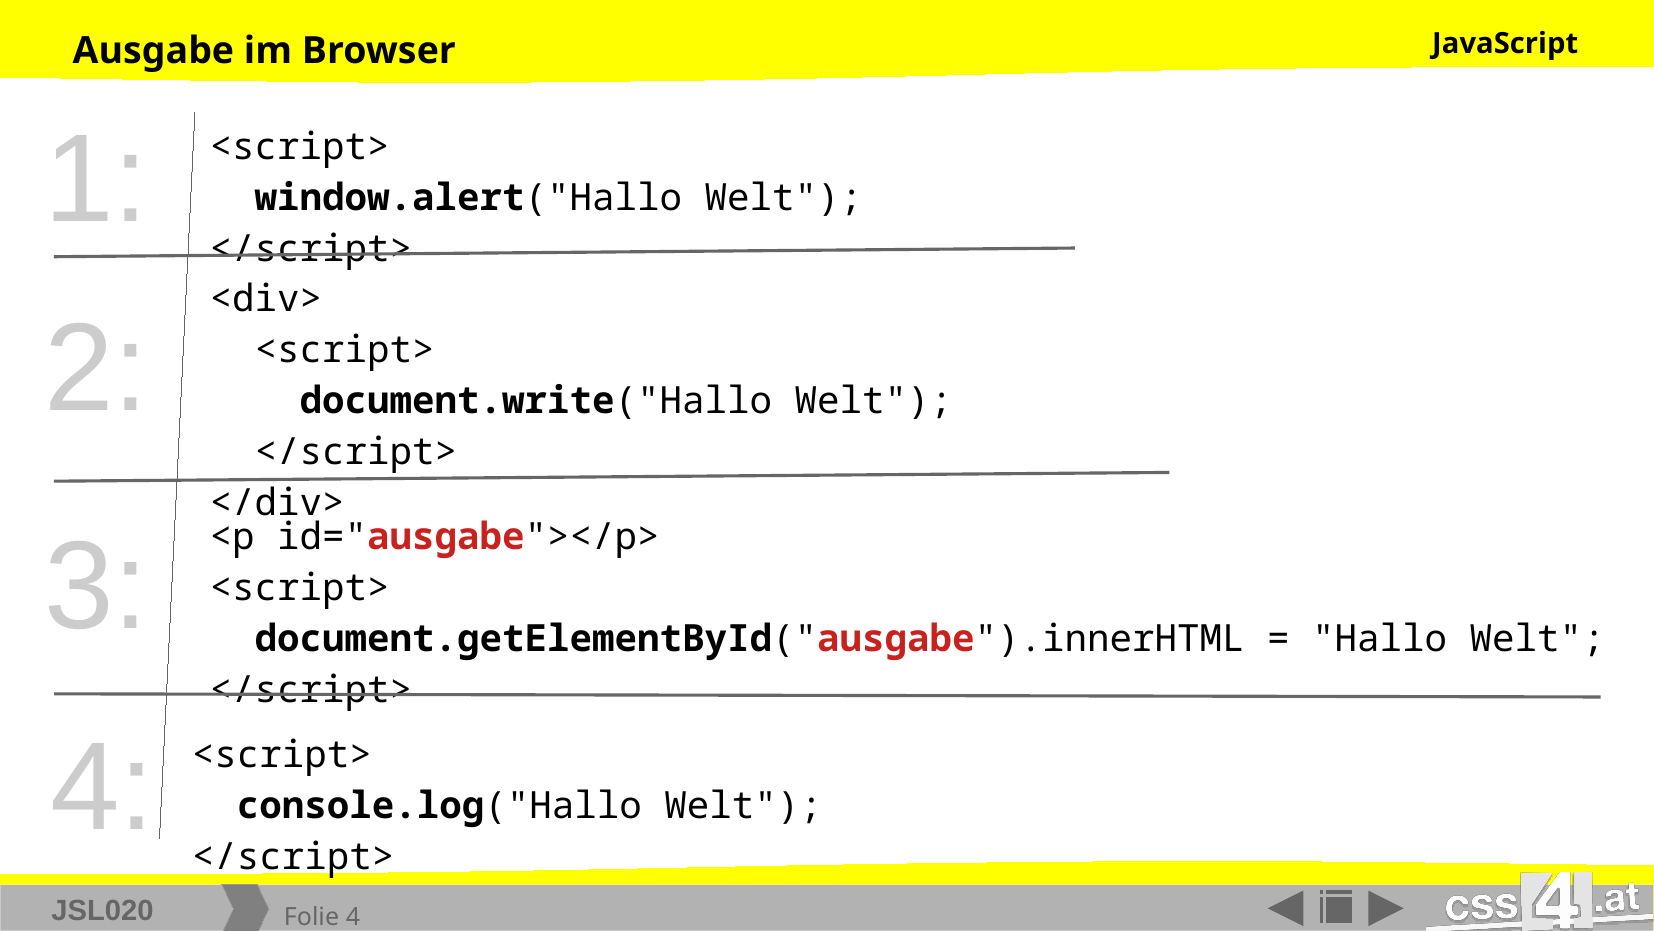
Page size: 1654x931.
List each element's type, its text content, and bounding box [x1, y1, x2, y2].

text_box [0, 861, 1654, 931]
text_box <script> window.alert("Hallo Welt"); </script> [195, 112, 892, 240]
text_box 4: [35, 708, 201, 864]
text_box [0, 0, 1654, 83]
picture [1426, 872, 1654, 931]
text_box <div> <script> document.write("Hallo Welt"); </script> </div> [194, 264, 968, 467]
text_box <script> console.log("Hallo Welt"); </script> [177, 720, 1264, 875]
text_box Folie <Foliennummer> [269, 891, 542, 931]
text_box 1: [29, 100, 195, 256]
text_box 3: [29, 507, 195, 663]
text_box JavaScript [1417, 15, 1607, 60]
text_box JSL020 [36, 886, 209, 931]
text_box <p id="ausgabe"></p> <script> document.getElementById("ausgabe").innerHTML = "Hallo Welt"; </script> [194, 502, 1620, 668]
text_box Ausgabe im Browser [57, 16, 463, 69]
text_box 2: [29, 289, 195, 444]
